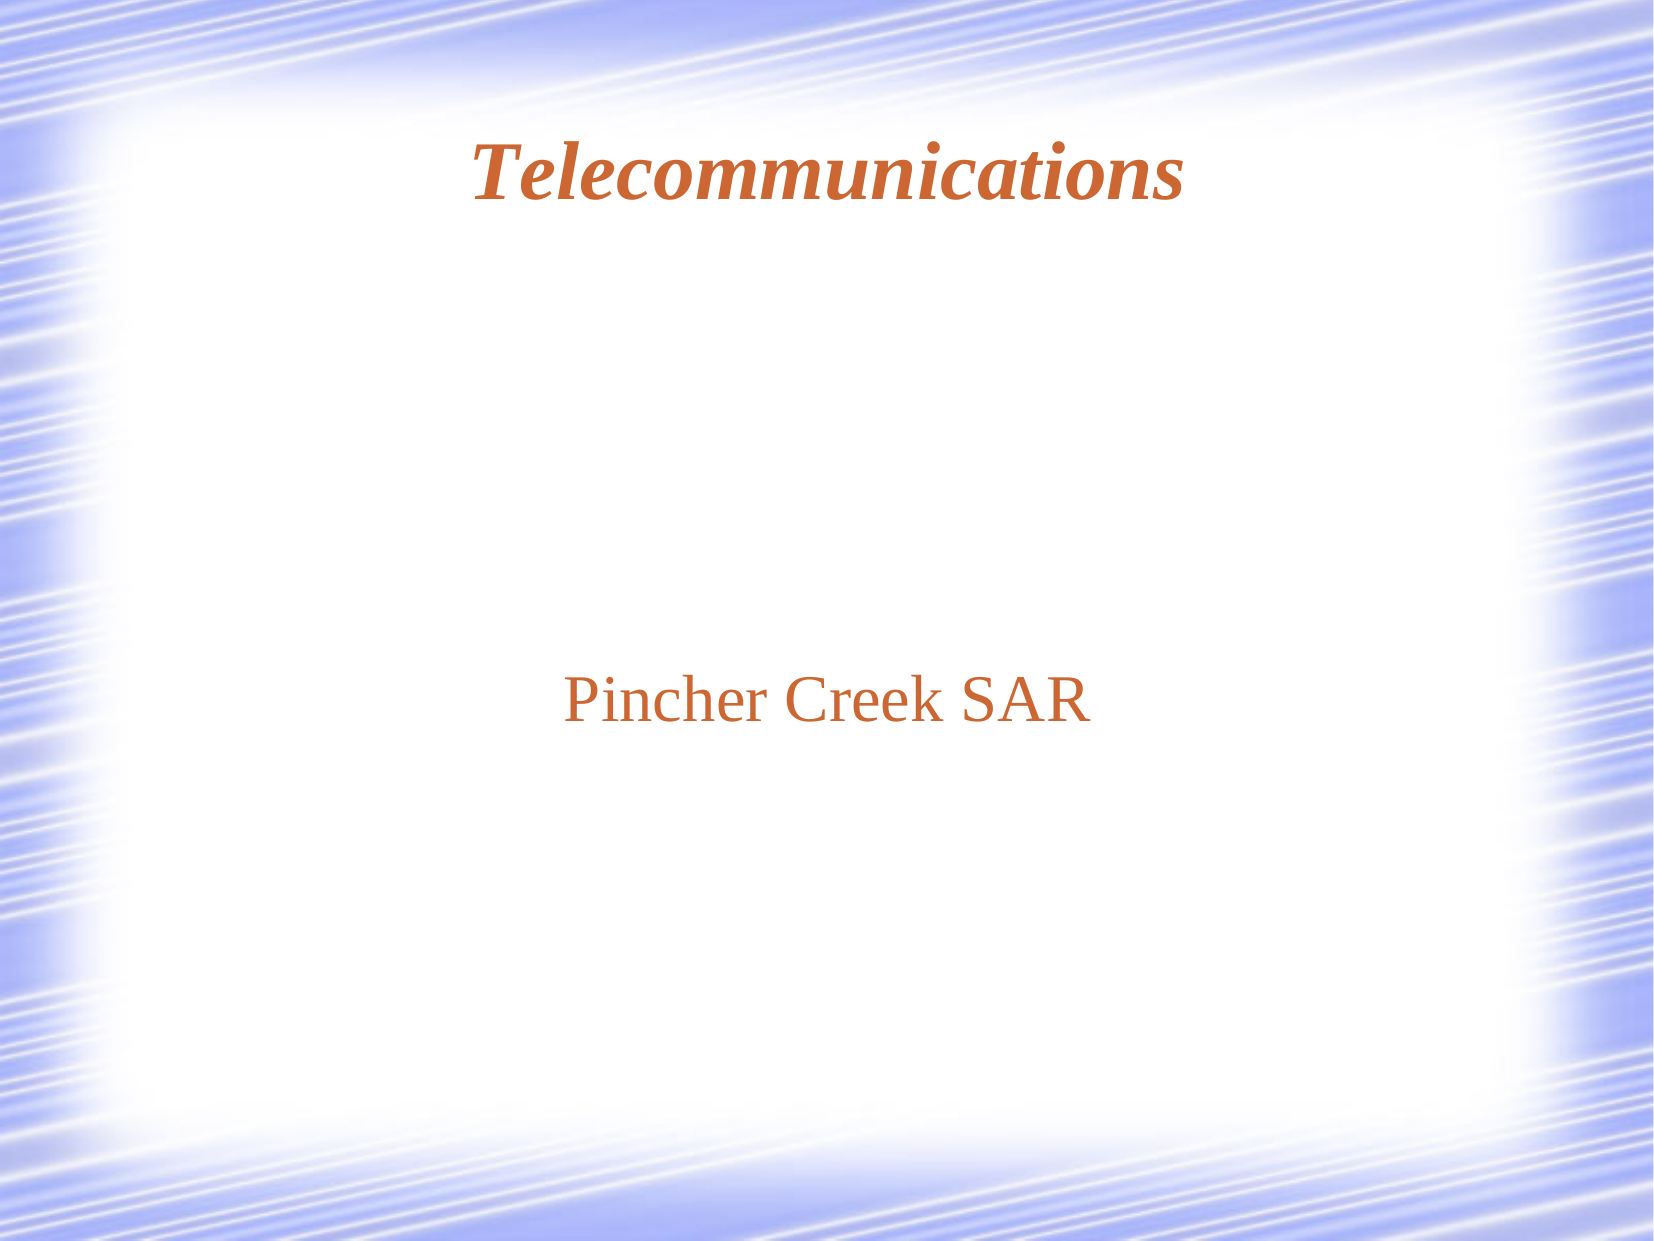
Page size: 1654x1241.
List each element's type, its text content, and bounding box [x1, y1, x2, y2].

picture [0, 0, 1654, 1241]
subtitle Pincher Creek SAR [121, 344, 1534, 1127]
title Telecommunications [121, 67, 1534, 275]
